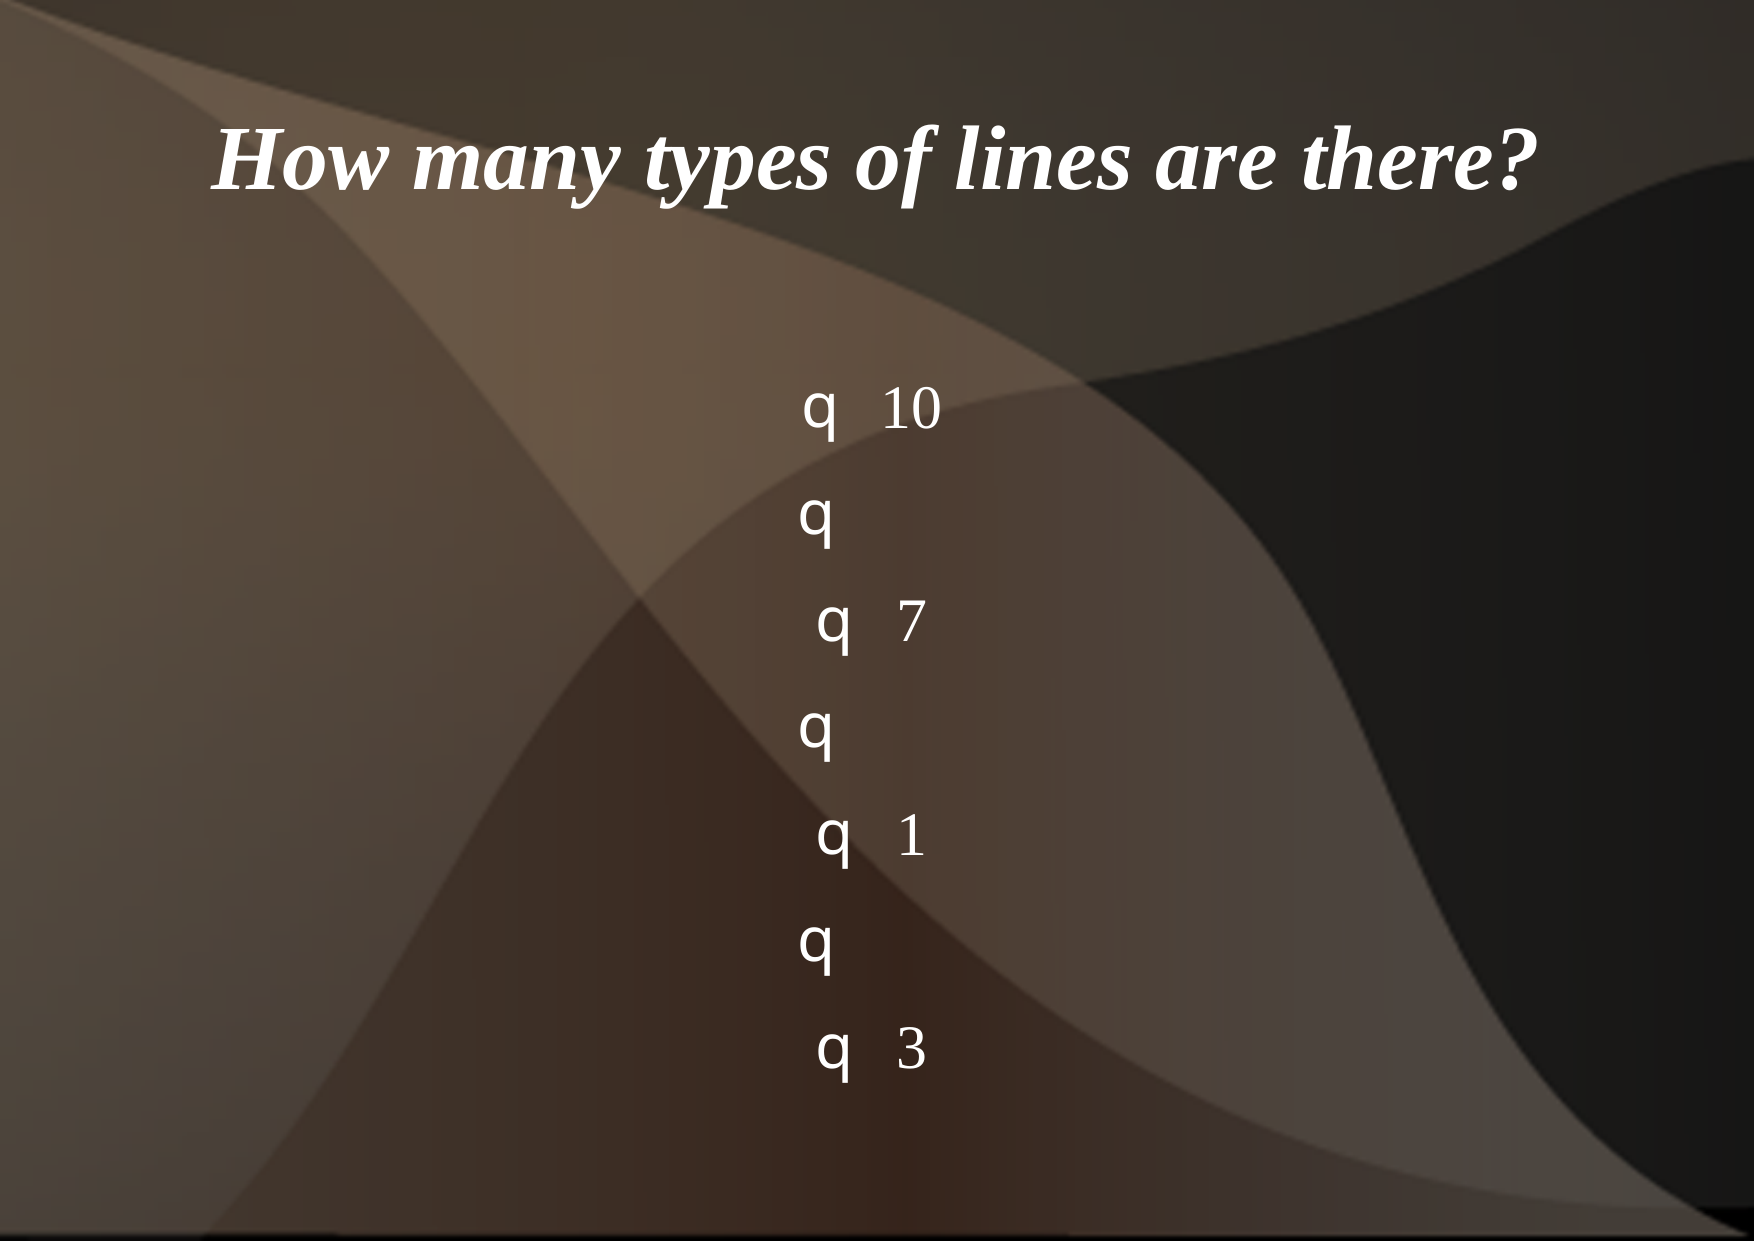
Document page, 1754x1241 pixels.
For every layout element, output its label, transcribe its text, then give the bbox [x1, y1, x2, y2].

title How many types of lines are there? [87, 49, 1667, 257]
list 10 7 1 3 [87, 366, 1667, 1086]
